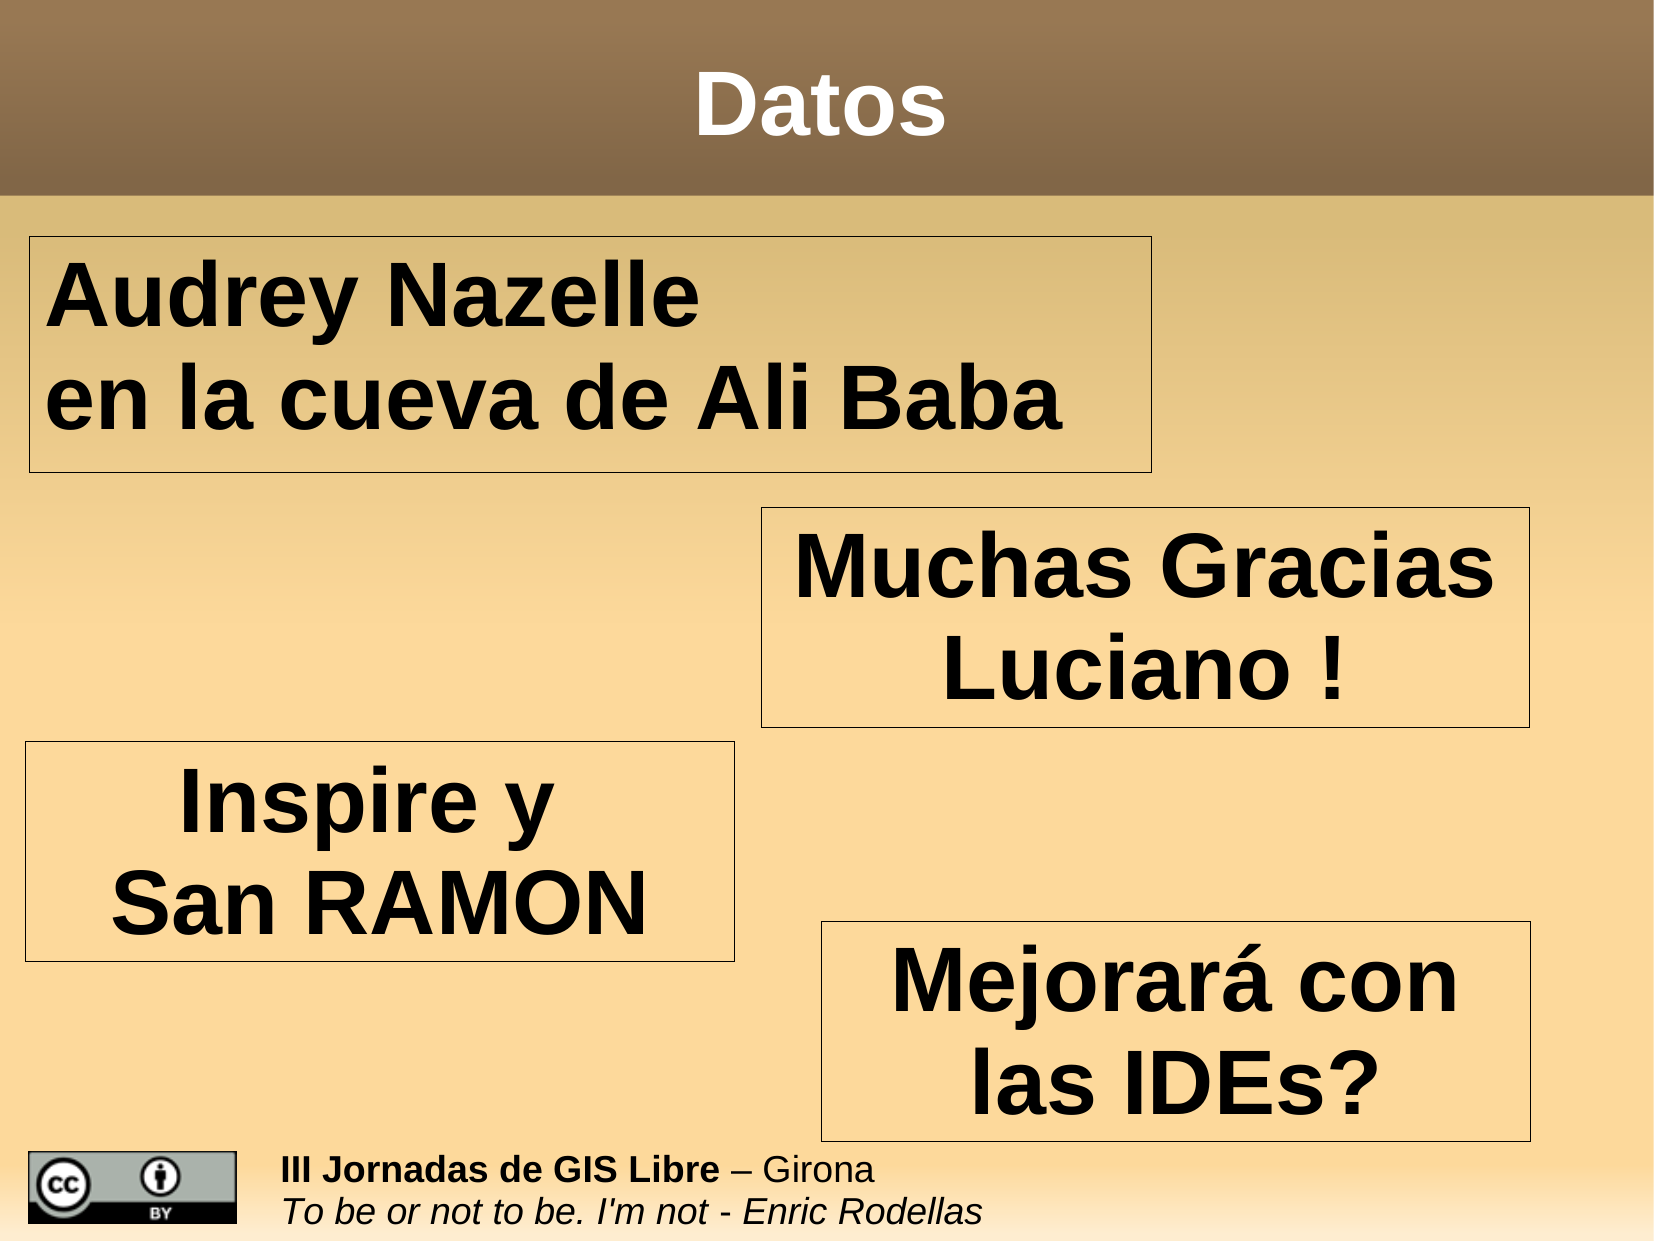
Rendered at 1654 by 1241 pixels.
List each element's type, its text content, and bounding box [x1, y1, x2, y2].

text_box Muchas Gracias Luciano ! [761, 507, 1530, 728]
text_box Mejorará con las IDEs? [821, 921, 1531, 1142]
picture [0, 0, 1654, 1241]
text_box Audrey Nazelle en la cueva de Ali Baba [29, 236, 1152, 473]
text_box Inspire y San RAMON [25, 741, 735, 962]
text_box III Jornadas de GIS Libre – Girona To be or not to be. I'm not - Enric Rodellas [265, 1141, 1152, 1241]
title Datos [76, 0, 1565, 208]
